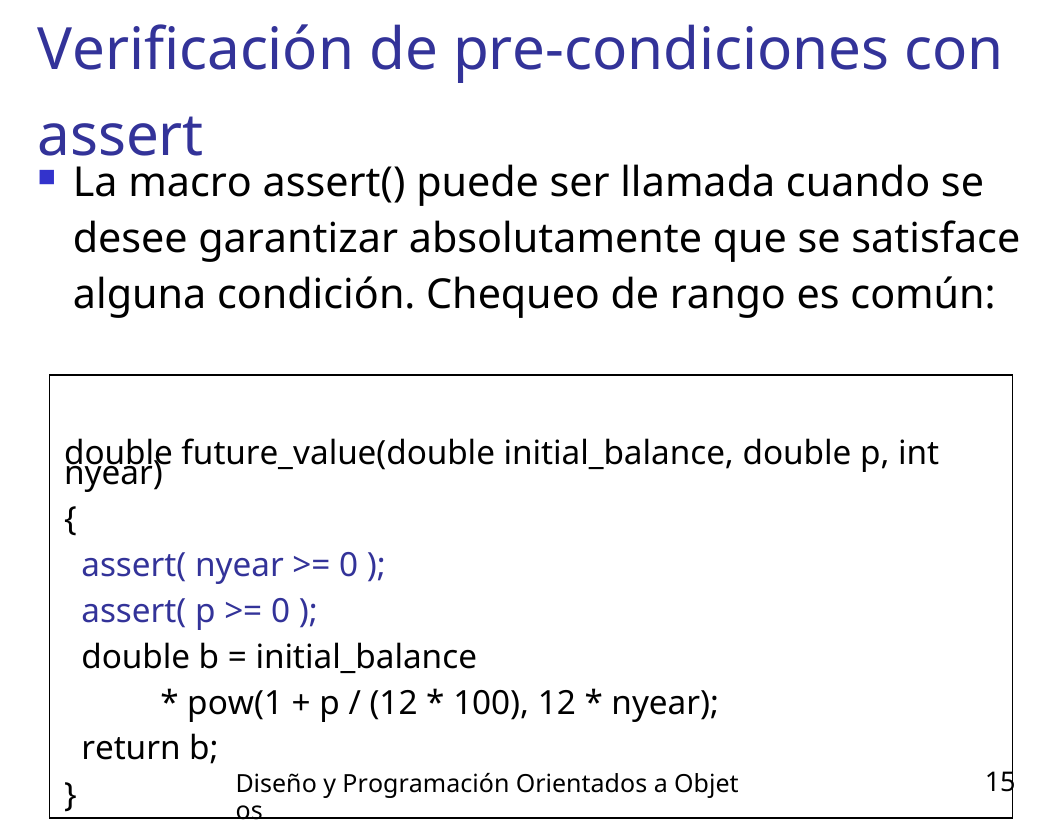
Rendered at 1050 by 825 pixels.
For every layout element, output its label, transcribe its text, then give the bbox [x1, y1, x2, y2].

text_box double future_value(double initial_balance, double p, int nyear)‏ { assert( nyear >= 0 ); assert( p >= 0 ); double b = initial_balance * pow(1 + p / (12 * 100), 12 * nyear); return b; } [49, 374, 1013, 818]
title Verificación de pre-condiciones con assert [37, 18, 1026, 154]
list La macro assert() puede ser llamada cuando se desee garantizar absolutamente que se satisface alguna condición. Chequeo de rango es común: [37, 152, 1023, 378]
